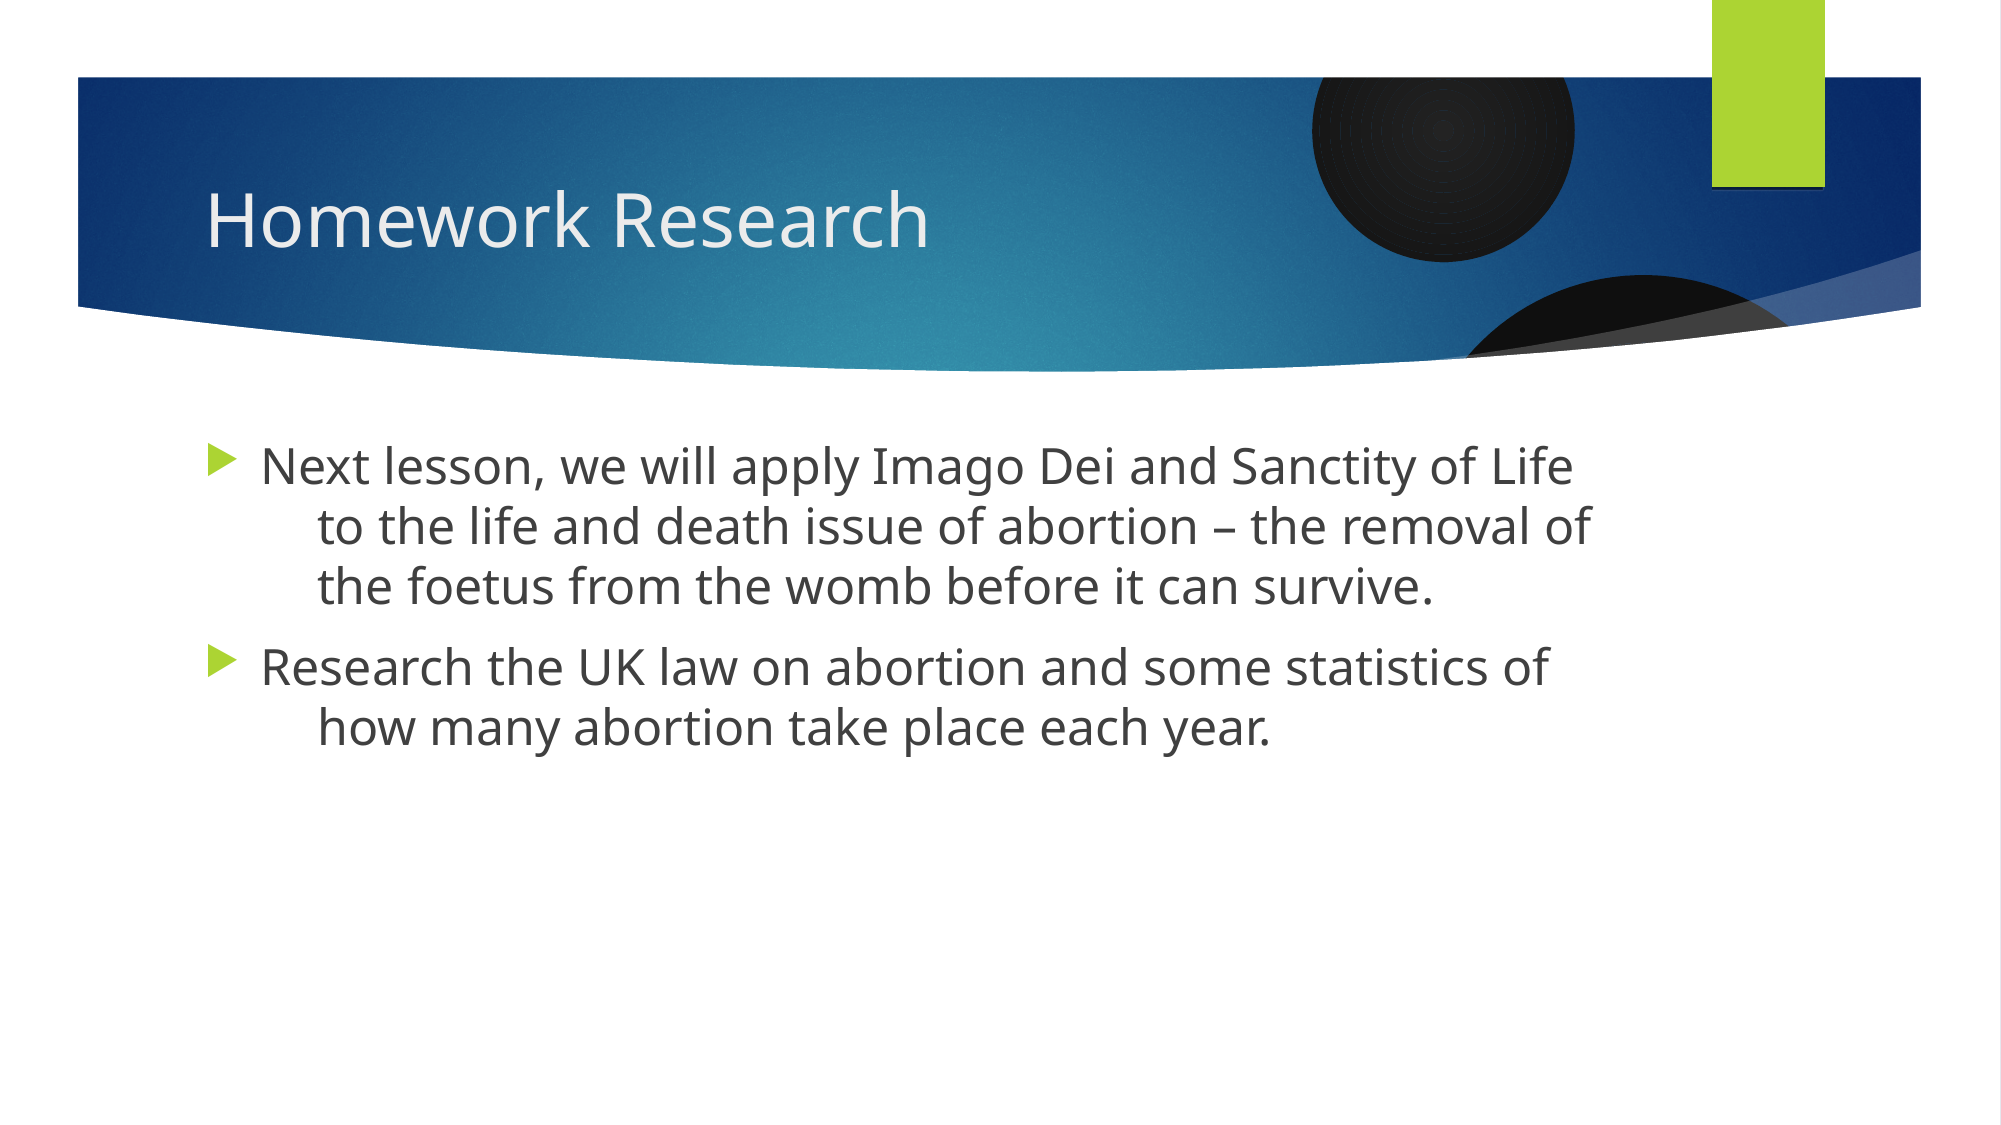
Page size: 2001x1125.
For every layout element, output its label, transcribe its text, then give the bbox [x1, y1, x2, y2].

title Homework Research [189, 159, 1627, 276]
list Next lesson, we will apply Imago Dei and Sanctity of Life to the life and death issue of abortion – the removal of the foetus from the womb before it can survive. Research the UK law on abortion and some statistics of how many abortion take place each year. [189, 427, 1627, 988]
